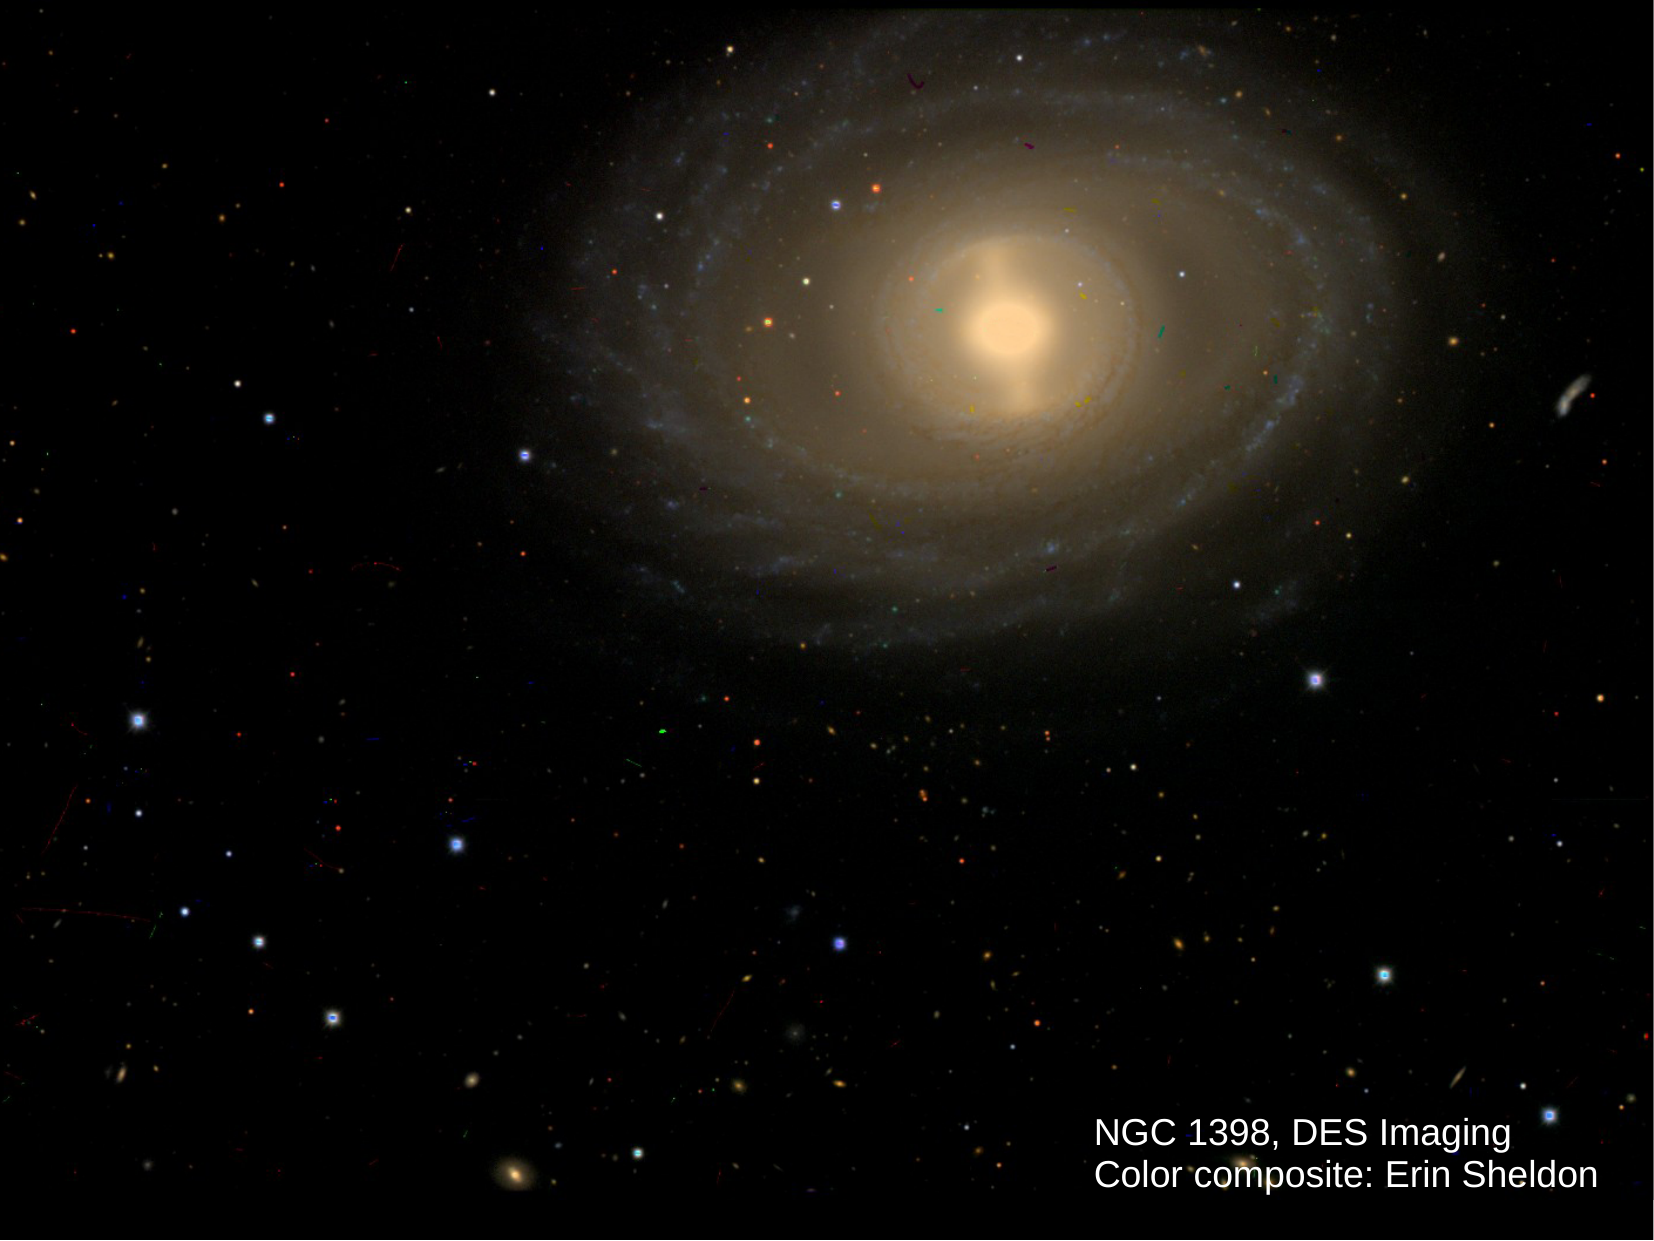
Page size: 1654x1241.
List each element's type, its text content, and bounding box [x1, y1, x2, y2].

text_box NGC 1398, DES Imaging Color composite: Erin Sheldon [1078, 1104, 1614, 1204]
picture [0, 0, 1654, 1200]
